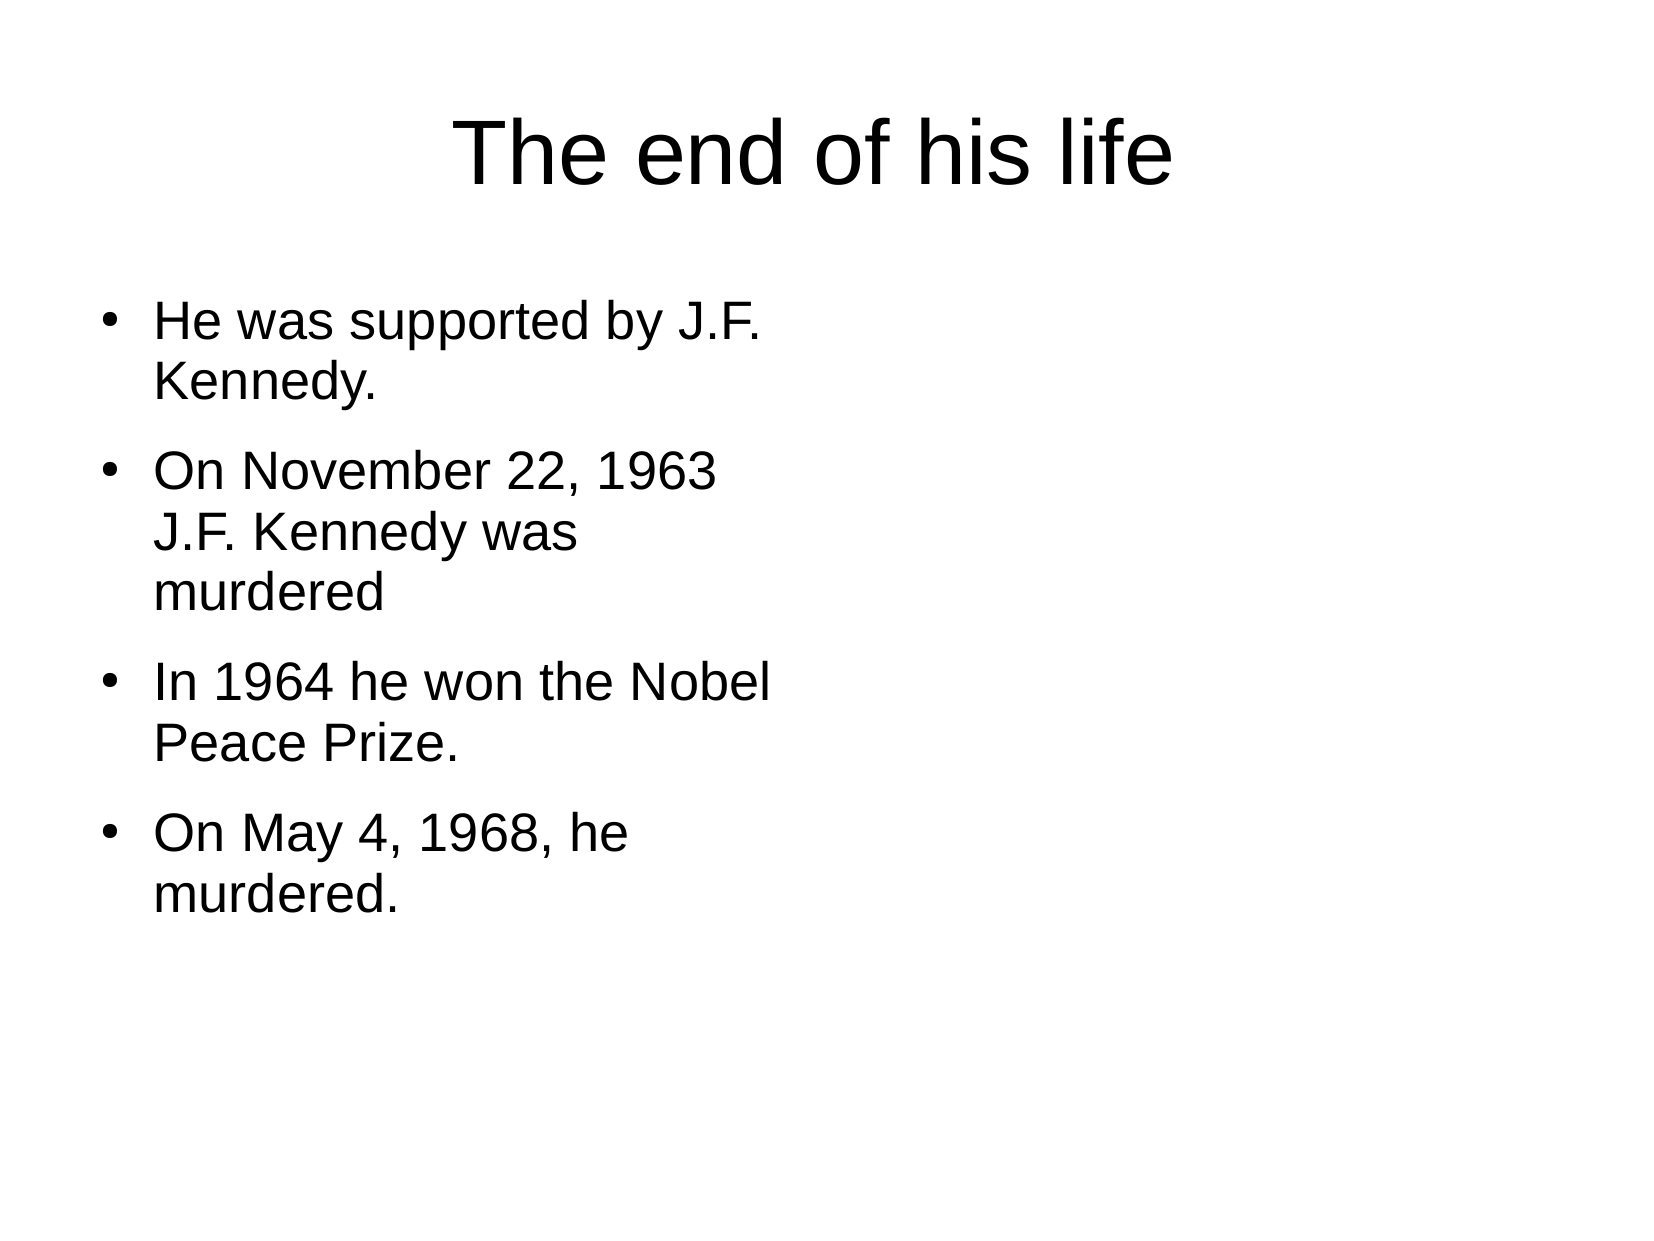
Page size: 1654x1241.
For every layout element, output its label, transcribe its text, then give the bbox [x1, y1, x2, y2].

title The end of his life [82, 49, 1571, 257]
list He was supported by J.F. Kennedy. On November 22, 1963 J.F. Kennedy was murdered In 1964 he won the Nobel Peace Prize. On May 4, 1968, he murdered. [82, 290, 809, 1109]
